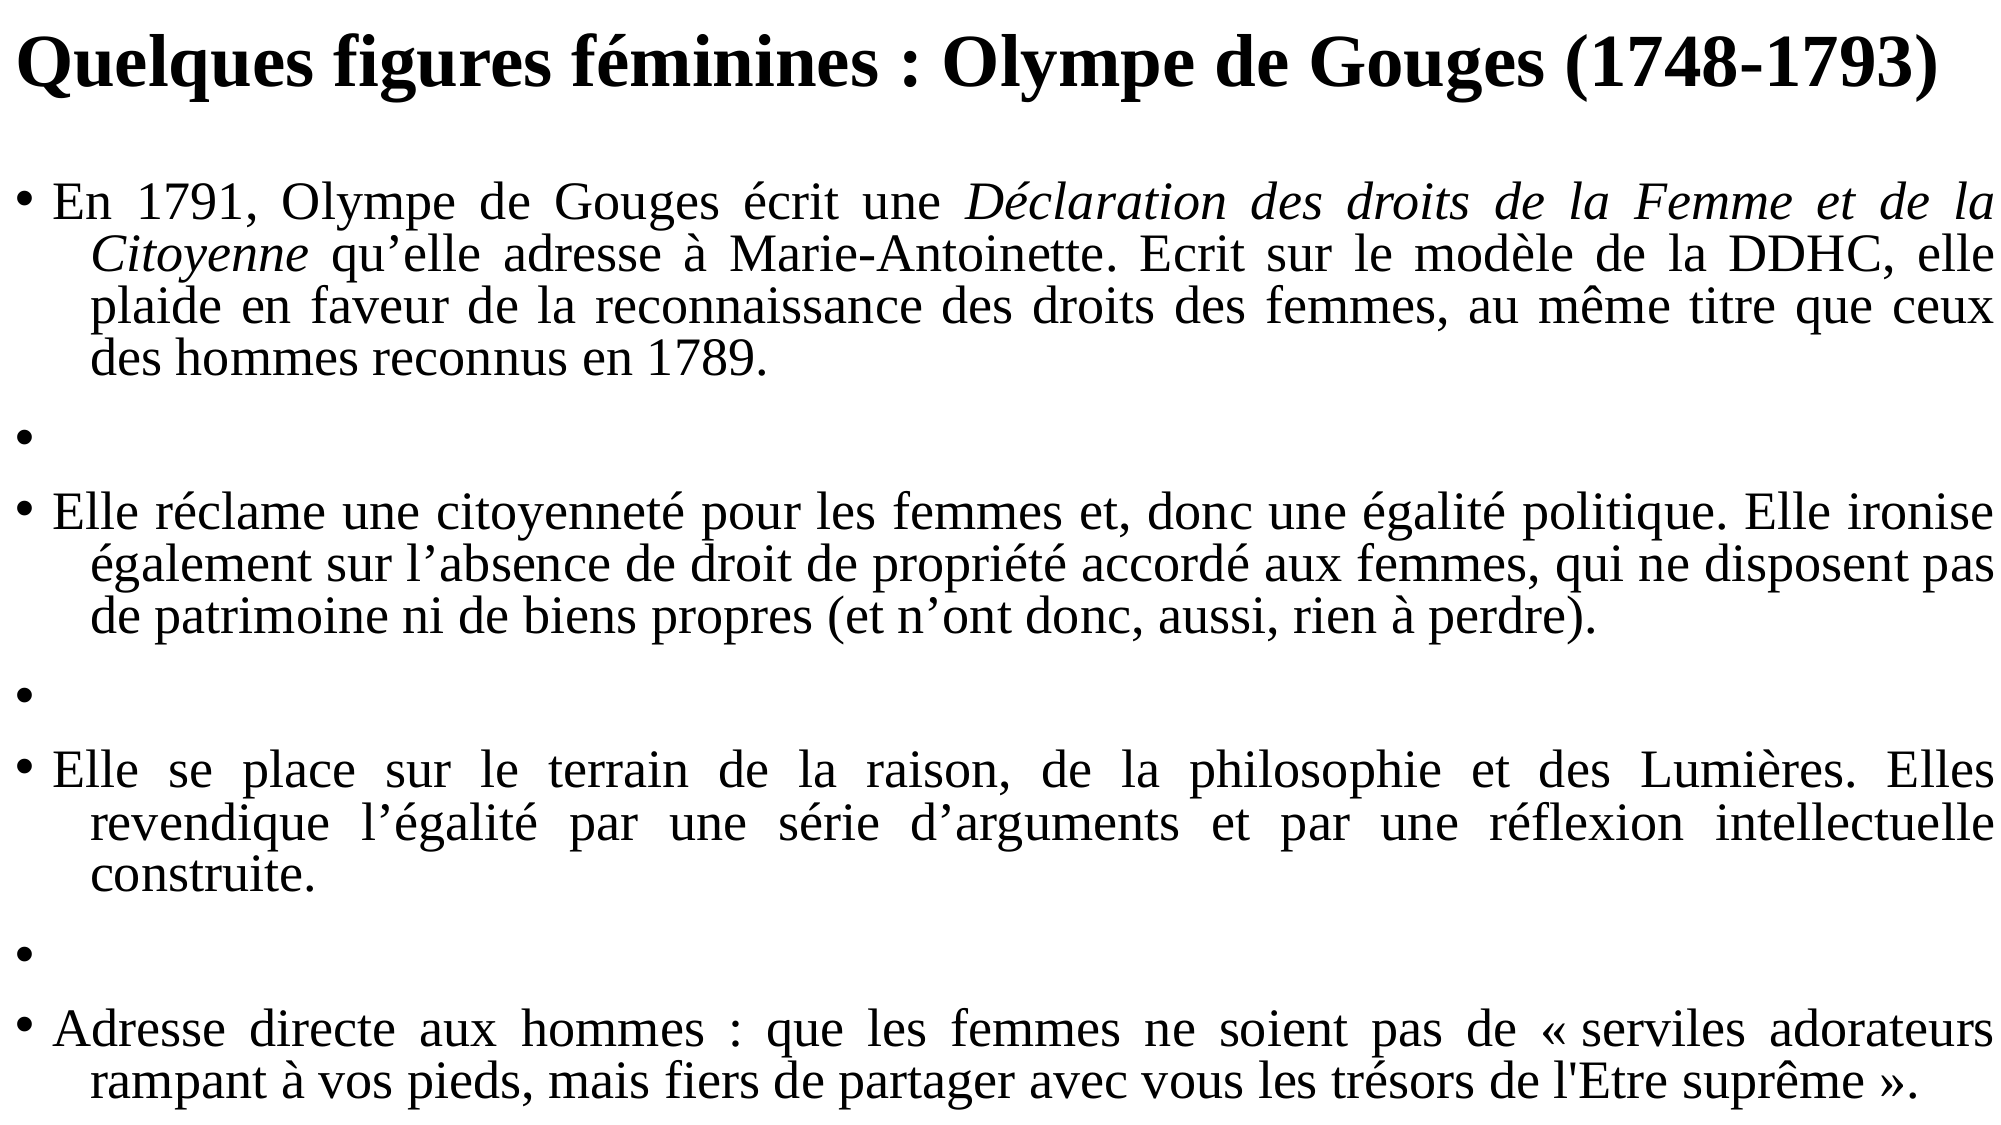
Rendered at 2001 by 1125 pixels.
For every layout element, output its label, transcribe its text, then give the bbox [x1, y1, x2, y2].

list En 1791, Olympe de Gouges écrit une Déclaration des droits de la Femme et de la Citoyenne qu’elle adresse à Marie-Antoinette. Ecrit sur le modèle de la DDHC, elle plaide en faveur de la reconnaissance des droits des femmes, au même titre que ceux des hommes reconnus en 1789. Elle réclame une citoyenneté pour les femmes et, donc une égalité politique. Elle ironise également sur l’absence de droit de propriété accordé aux femmes, qui ne disposent pas de patrimoine ni de biens propres (et n’ont donc, aussi, rien à perdre). Elle se place sur le terrain de la raison, de la philosophie et des Lumières. Elles revendique l’égalité par une série d’arguments et par une réflexion intellectuelle construite. Adresse directe aux hommes : que les femmes ne soient pas de « serviles adorateurs rampant à vos pieds, mais fiers de partager avec vous les trésors de l'Etre suprême ». [0, 170, 2000, 1125]
title Quelques figures féminines : Olympe de Gouges (1748-1793) [0, 0, 2000, 126]
